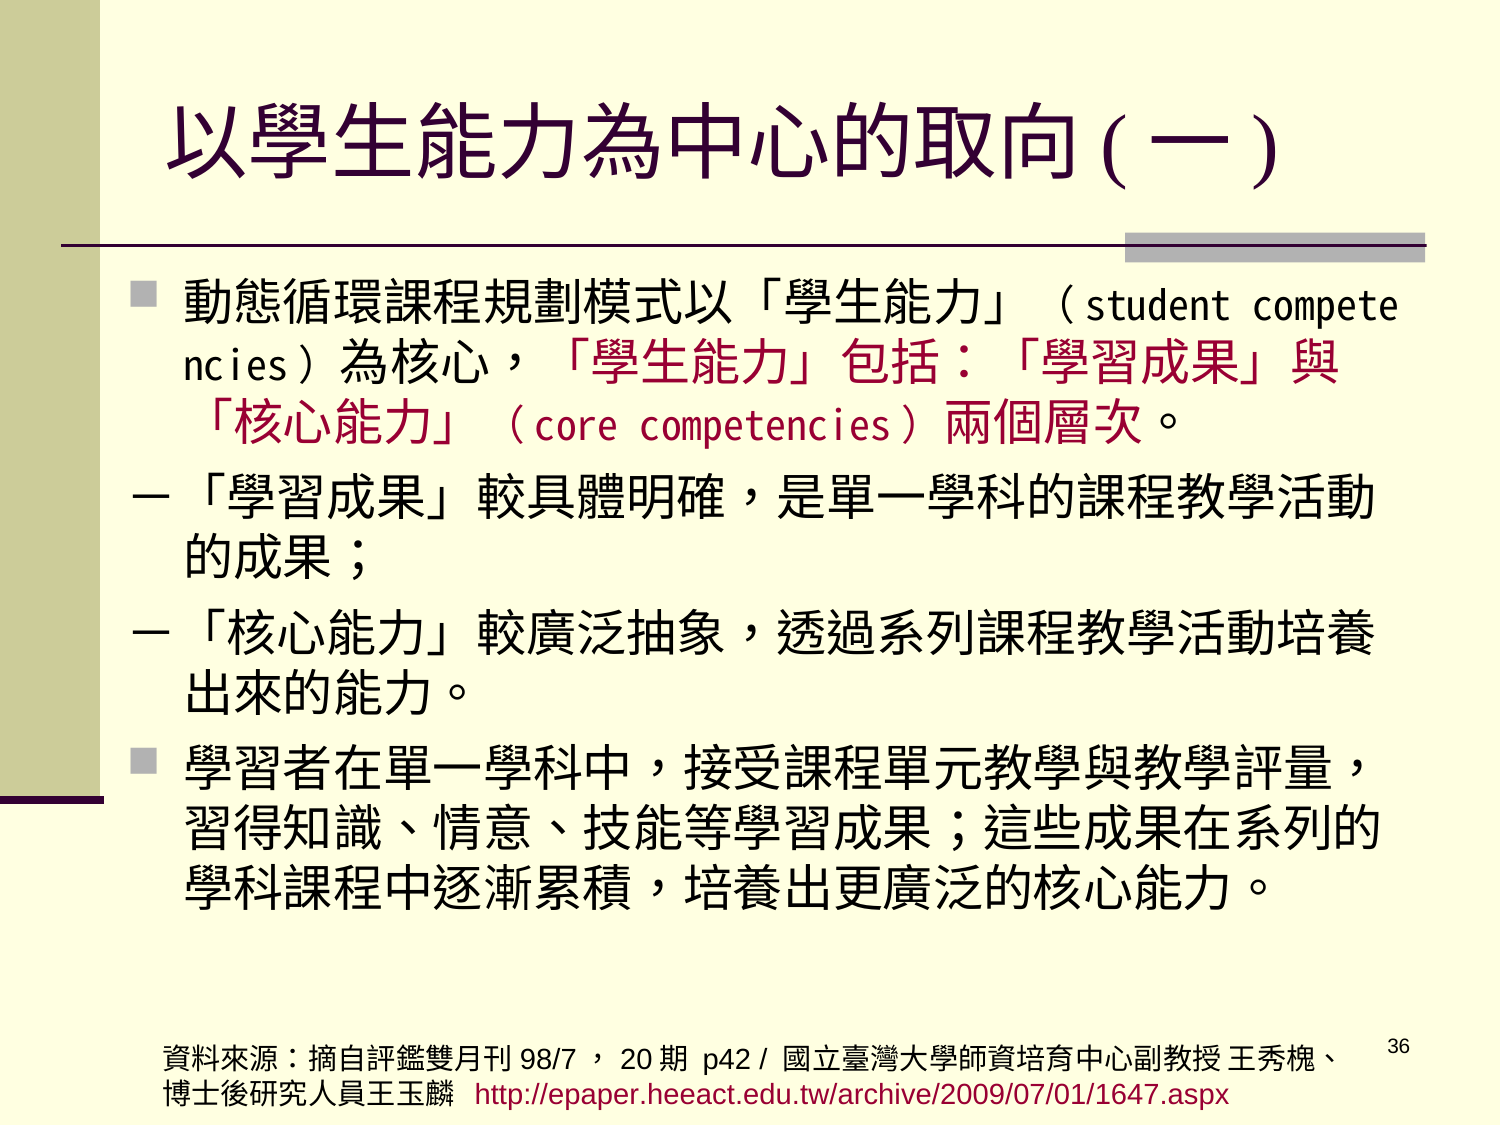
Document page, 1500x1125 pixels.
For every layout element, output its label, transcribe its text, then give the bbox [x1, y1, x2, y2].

title 以學生能力為中心的取向(一) [150, 45, 1426, 234]
text_box 資料來源：摘自評鑑雙月刊98/7，20期 p42 / 國立臺灣大學師資培育中心副教授 王秀槐、博士後研究人員王玉麟 http://epaper.heeact.edu.tw/archive/2009/07/01/1647.aspx [147, 1032, 1388, 1119]
list 動態循環課程規劃模式以「學生能力」（student competencies）為核心，「學生能力」包括：「學習成果」與「核心能力」（core competencies）兩個層次。 －「學習成果」較具體明確，是單一學科的課程教學活動的成果； －「核心能力」較廣泛抽象，透過系列課程教學活動培養出來的能力。 學習者在單一學科中，接受課程單元教學與教學評量，習得知識、情意、技能等學習成果；這些成果在系列的學科課程中逐漸累積，培養出更廣泛的核心能力。 [112, 262, 1425, 1006]
